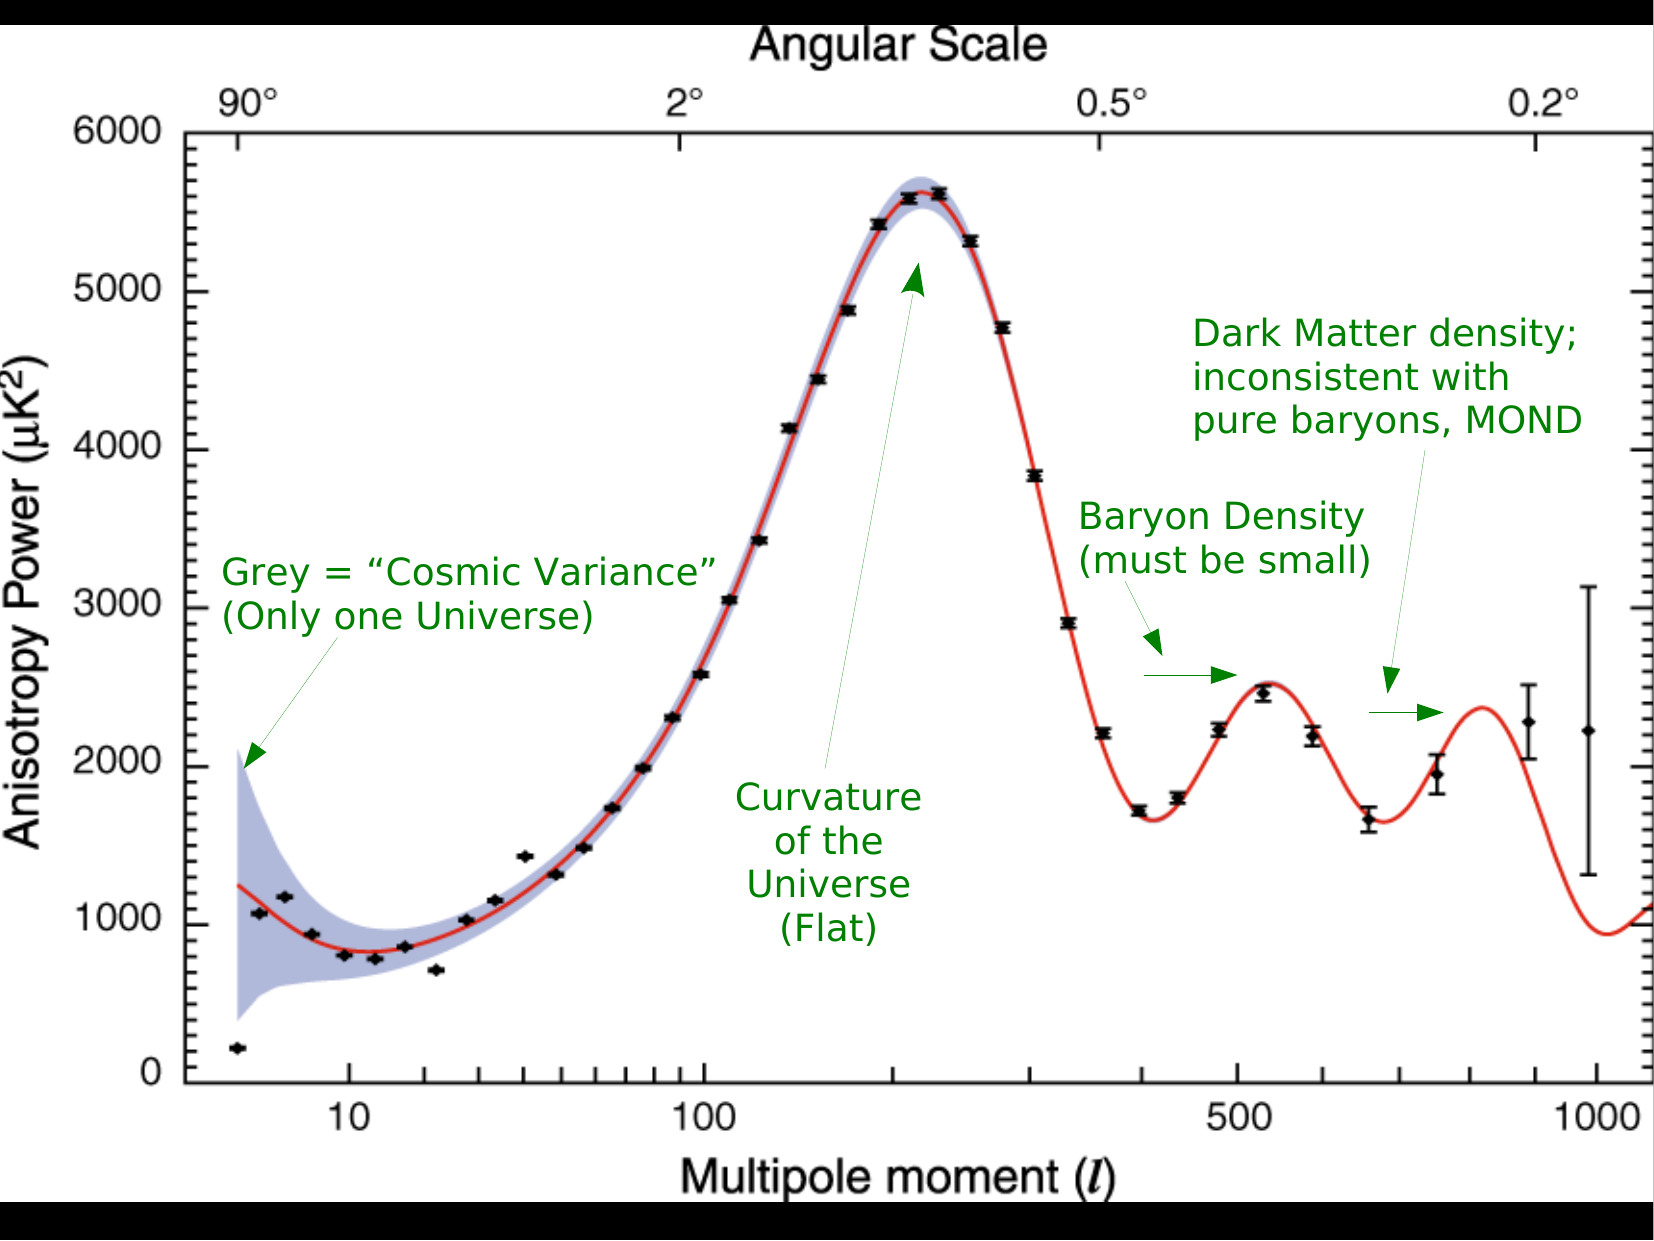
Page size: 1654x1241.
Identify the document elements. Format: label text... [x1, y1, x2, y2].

picture [0, 25, 1654, 1202]
text_box Dark Matter density; inconsistent with pure baryons, MOND [1177, 304, 1599, 451]
text_box Grey = “Cosmic Variance” (Only one Universe) [206, 543, 734, 646]
text_box Curvature of the Universe (Flat) [720, 768, 938, 958]
text_box Baryon Density (must be small) [1063, 487, 1388, 590]
